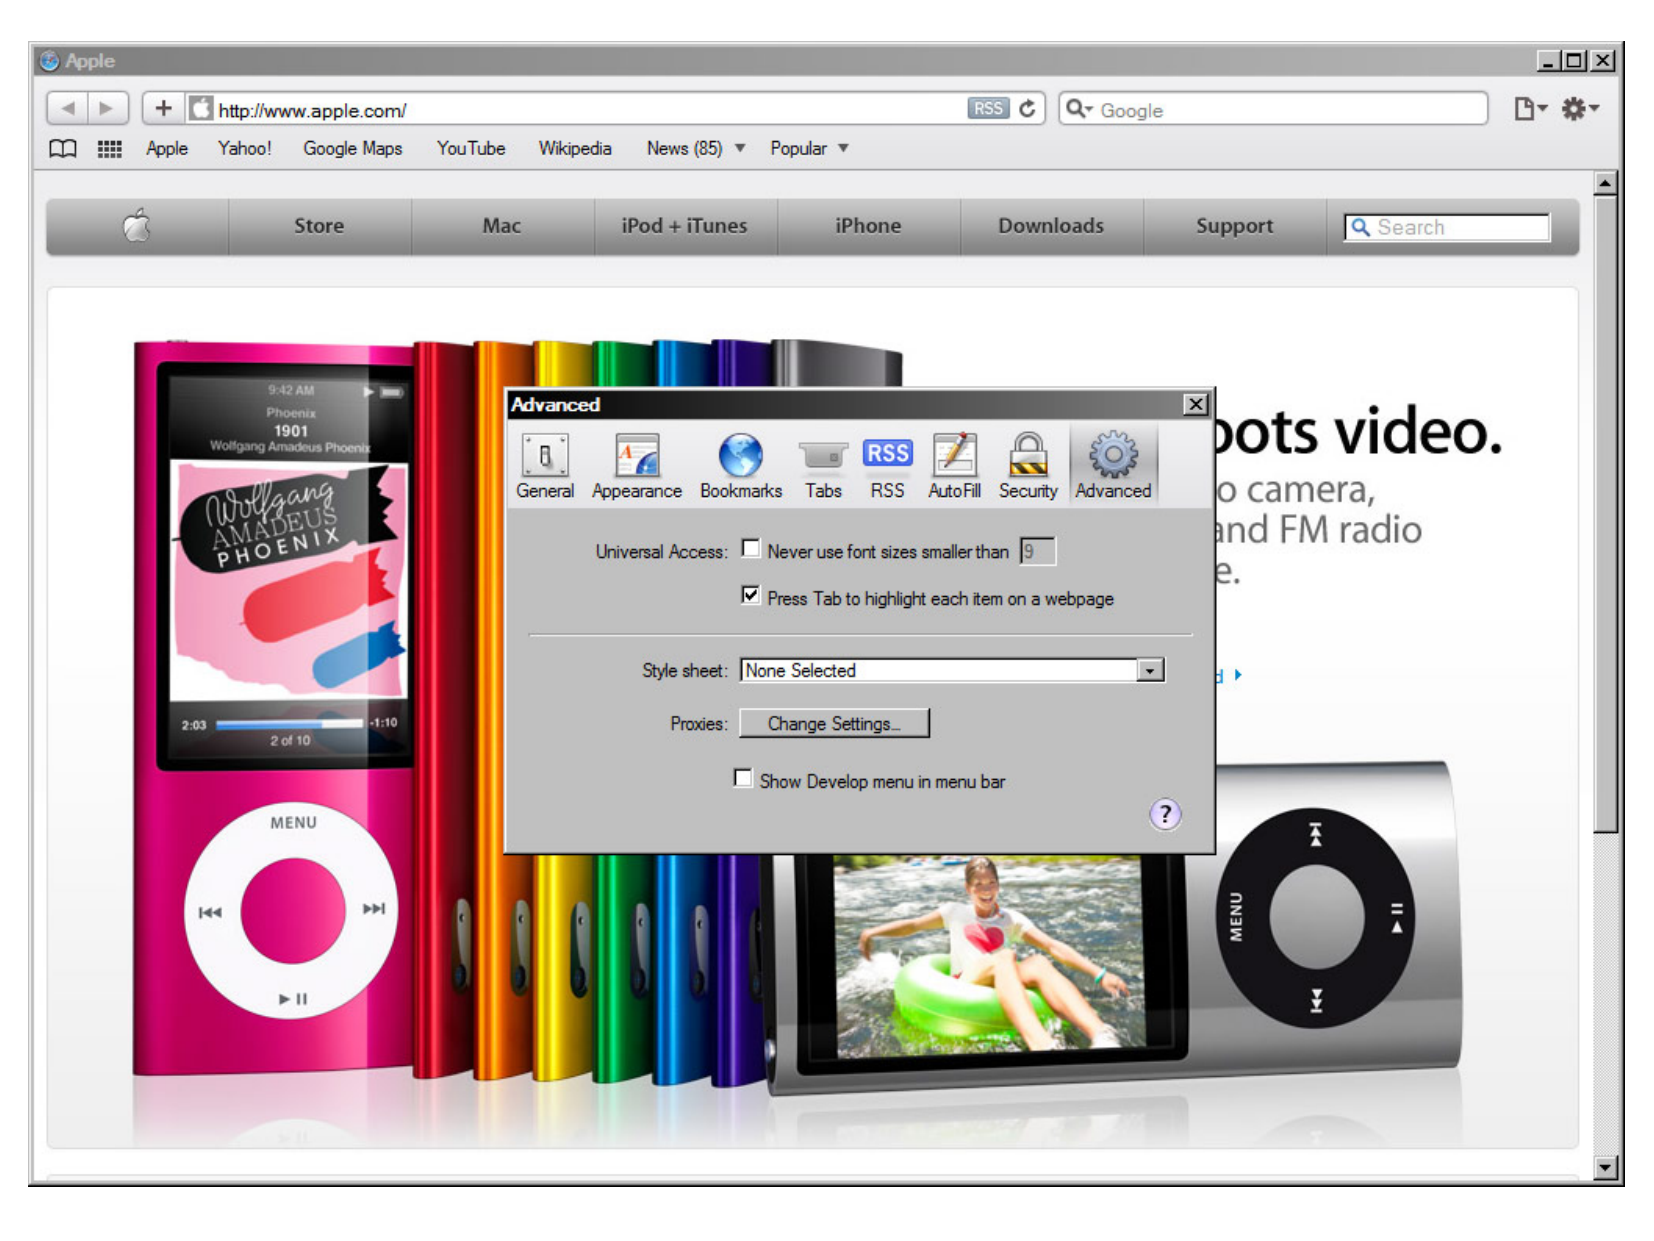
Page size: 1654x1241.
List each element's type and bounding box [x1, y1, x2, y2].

picture [28, 41, 1625, 1188]
